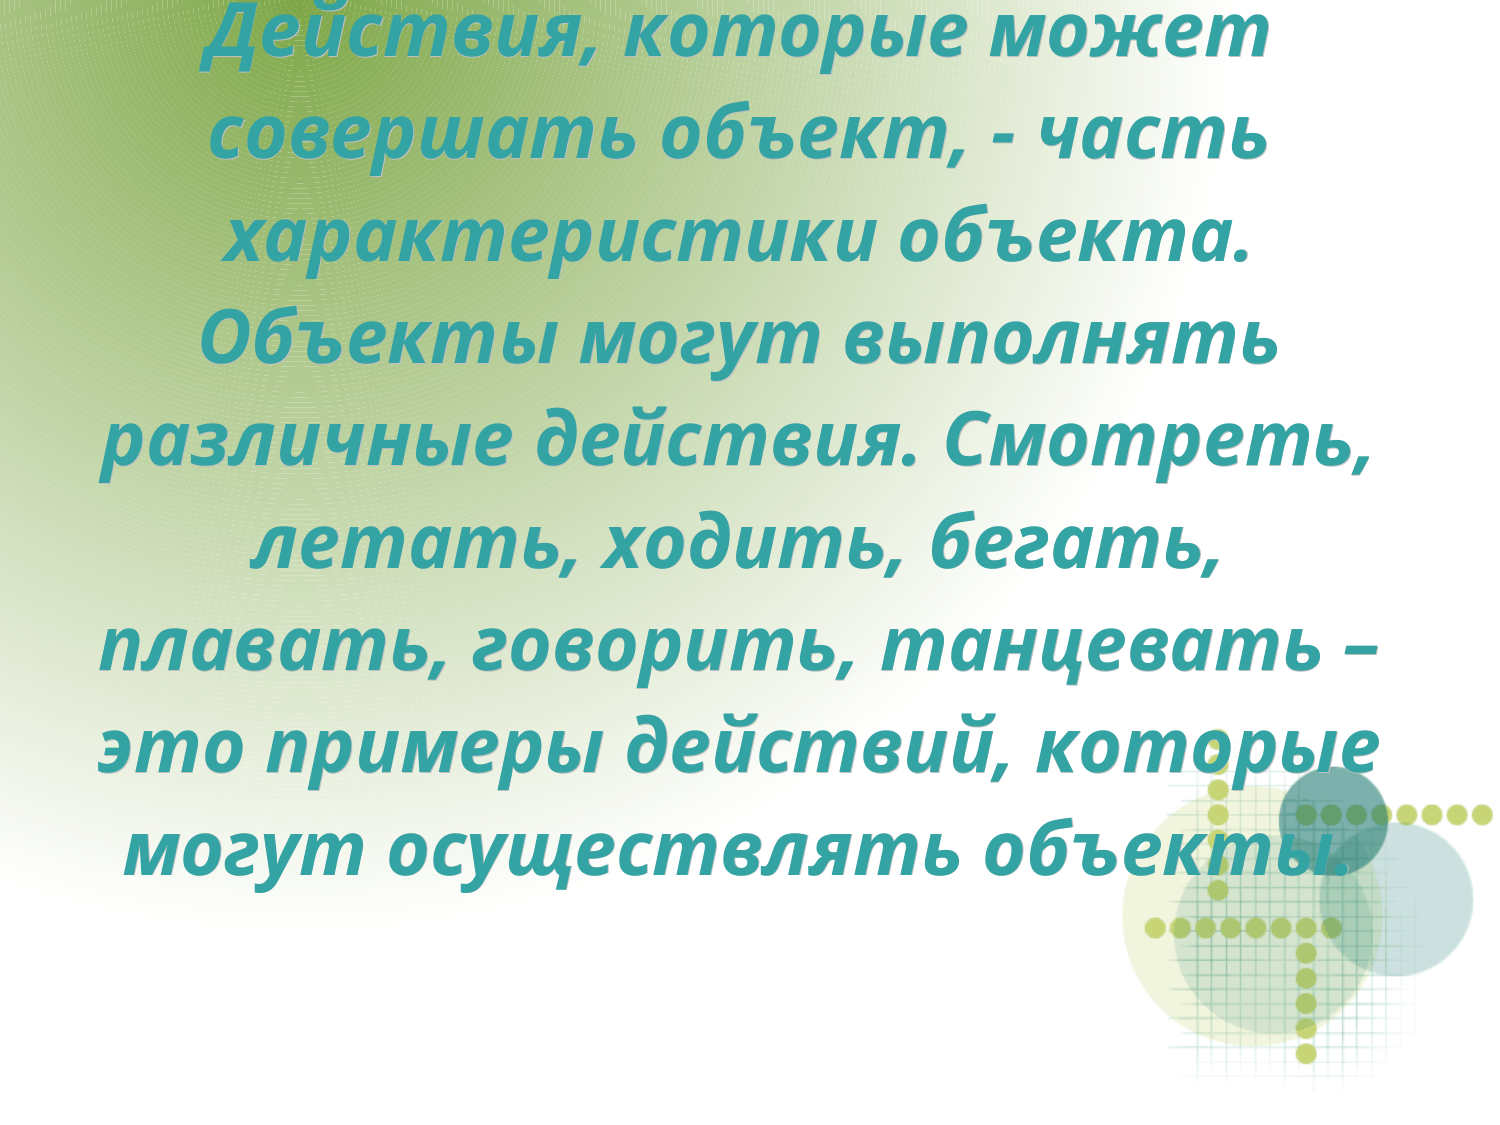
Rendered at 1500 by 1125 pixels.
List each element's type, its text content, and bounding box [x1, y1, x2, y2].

picture [1110, 718, 1500, 1098]
title Действия, которые может совершать объект, - часть характеристики объекта. Объекты могут выполнять различные действия. Смотреть, летать, ходить, бегать, плавать, говорить, танцевать – это примеры действий, которые могут осуществлять объекты. [64, 80, 1415, 998]
